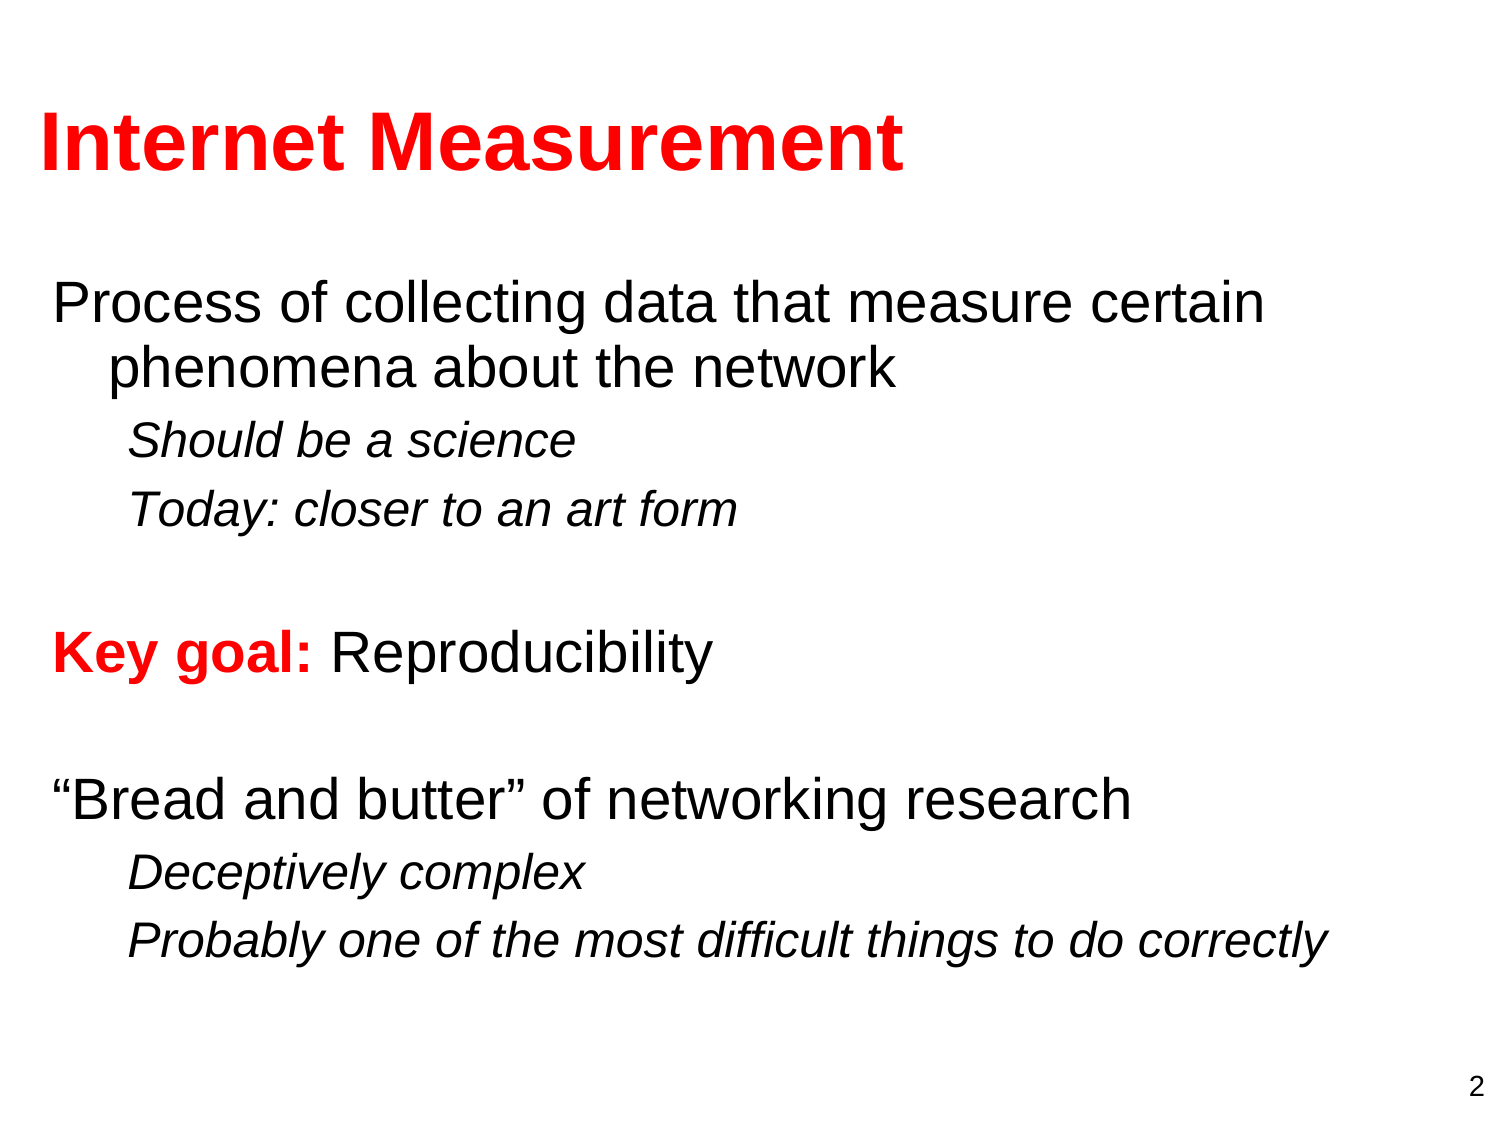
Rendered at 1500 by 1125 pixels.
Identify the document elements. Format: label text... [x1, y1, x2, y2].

list Process of collecting data that measure certain phenomena about the network Should be a science Today: closer to an art form Key goal: Reproducibility “Bread and butter” of networking research Deceptively complex Probably one of the most difficult things to do correctly [37, 262, 1463, 1051]
title Internet Measurement [24, 47, 1463, 236]
